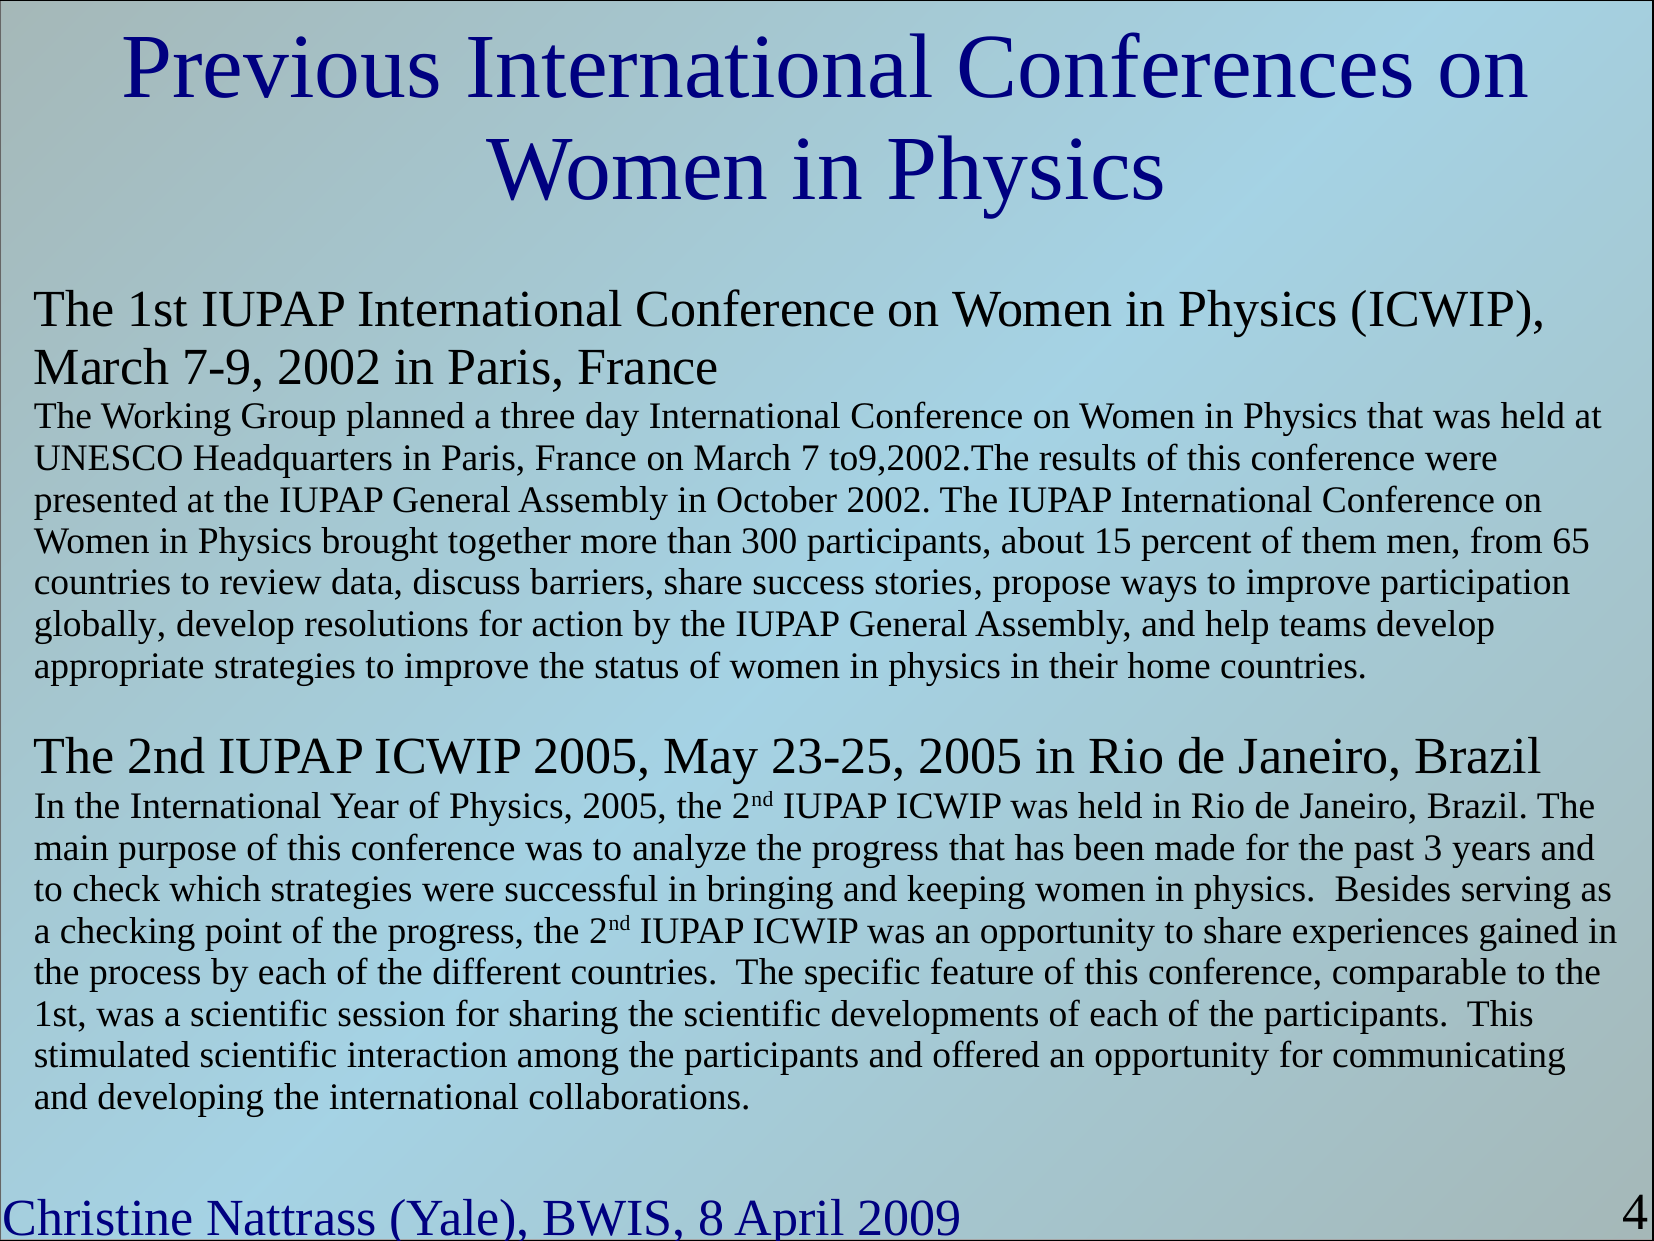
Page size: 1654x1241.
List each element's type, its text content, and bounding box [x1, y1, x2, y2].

text_box The 1st IUPAP International Conference on Women in Physics (ICWIP), March 7-9, 2002 in Paris, France The Working Group planned a three day International Conference on Women in Physics that was held at UNESCO Headquarters in Paris, France on March 7 to9,2002.The results of this conference were presented at the IUPAP General Assembly in October 2002. The IUPAP International Conference on Women in Physics brought together more than 300 participants, about 15 percent of them men, from 65 countries to review data, discuss barriers, share success stories, propose ways to improve participation globally, develop resolutions for action by the IUPAP General Assembly, and help teams develop appropriate strategies to improve the status of women in physics in their home countries. The 2nd IUPAP ICWIP 2005, May 23-25, 2005 in Rio de Janeiro, Brazil In the International Year of Physics, 2005, the 2nd IUPAP ICWIP was held in Rio de Janeiro, Brazil. The main purpose of this conference was to analyze the progress that has been made for the past 3 years and to check which strategies were successful in bringing and keeping women in physics. Besides serving as a checking point of the progress, the 2nd IUPAP ICWIP was an opportunity to share experiences gained in the process by each of the different countries. The specific feature of this conference, comparable to the 1st, was a scientific session for sharing the scientific developments of each of the participants. This stimulated scientific interaction among the participants and offered an opportunity for communicating and developing the international collaborations. [18, 273, 1643, 1128]
title Previous International Conferences on Women in Physics [82, 16, 1571, 220]
